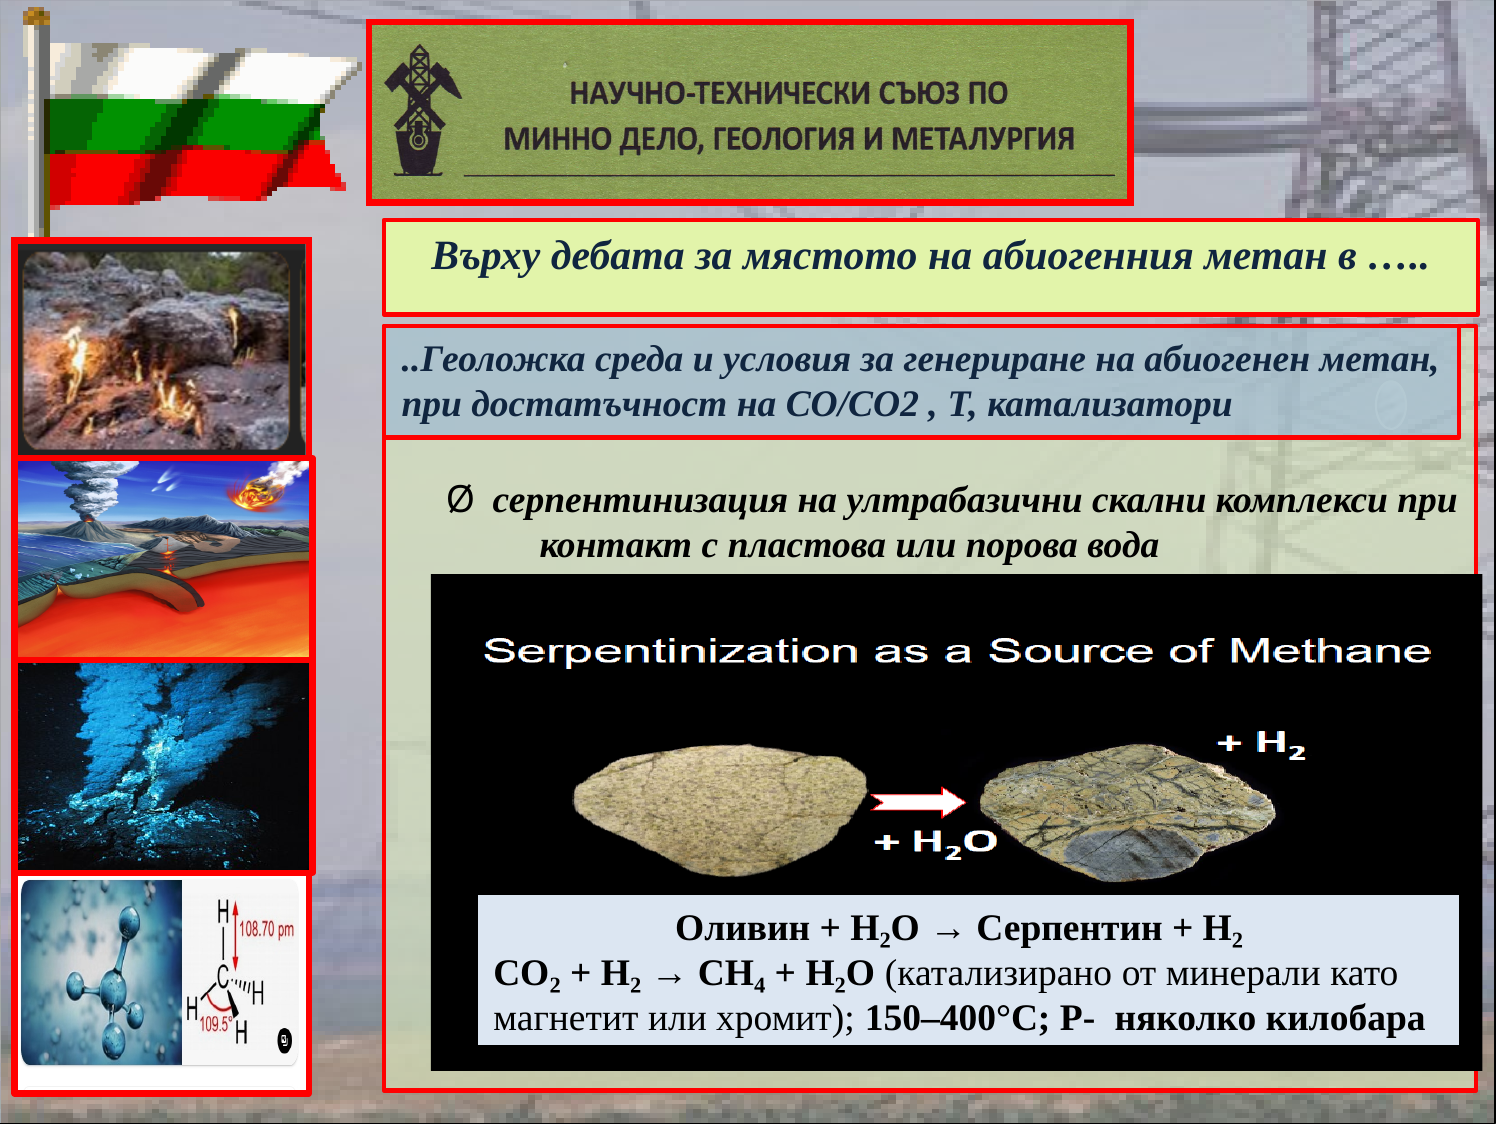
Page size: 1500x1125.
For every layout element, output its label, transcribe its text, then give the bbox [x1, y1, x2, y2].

text_box Оливин + H₂O → Серпентин + H₂ CO₂ + H₂ → CH₄ + H₂O (катализирано от минерали като магнетит или хромит); 150–400°C; Р- няколко килобара [478, 895, 1459, 1045]
text_box [384, 326, 1476, 1091]
text_box Върху дебата за мястото на абиогенния метан в ….. [383, 219, 1478, 315]
text_box ..Геоложка среда и условия за генериране на абиогенен метан, при достатъчност на СО/СО2 , Т, катализатори [384, 326, 1459, 437]
picture [0, 0, 1495, 1123]
text_box серпентинизация на ултрабазични скални комплекси при контакт с пластова или порова вода [431, 468, 1482, 573]
